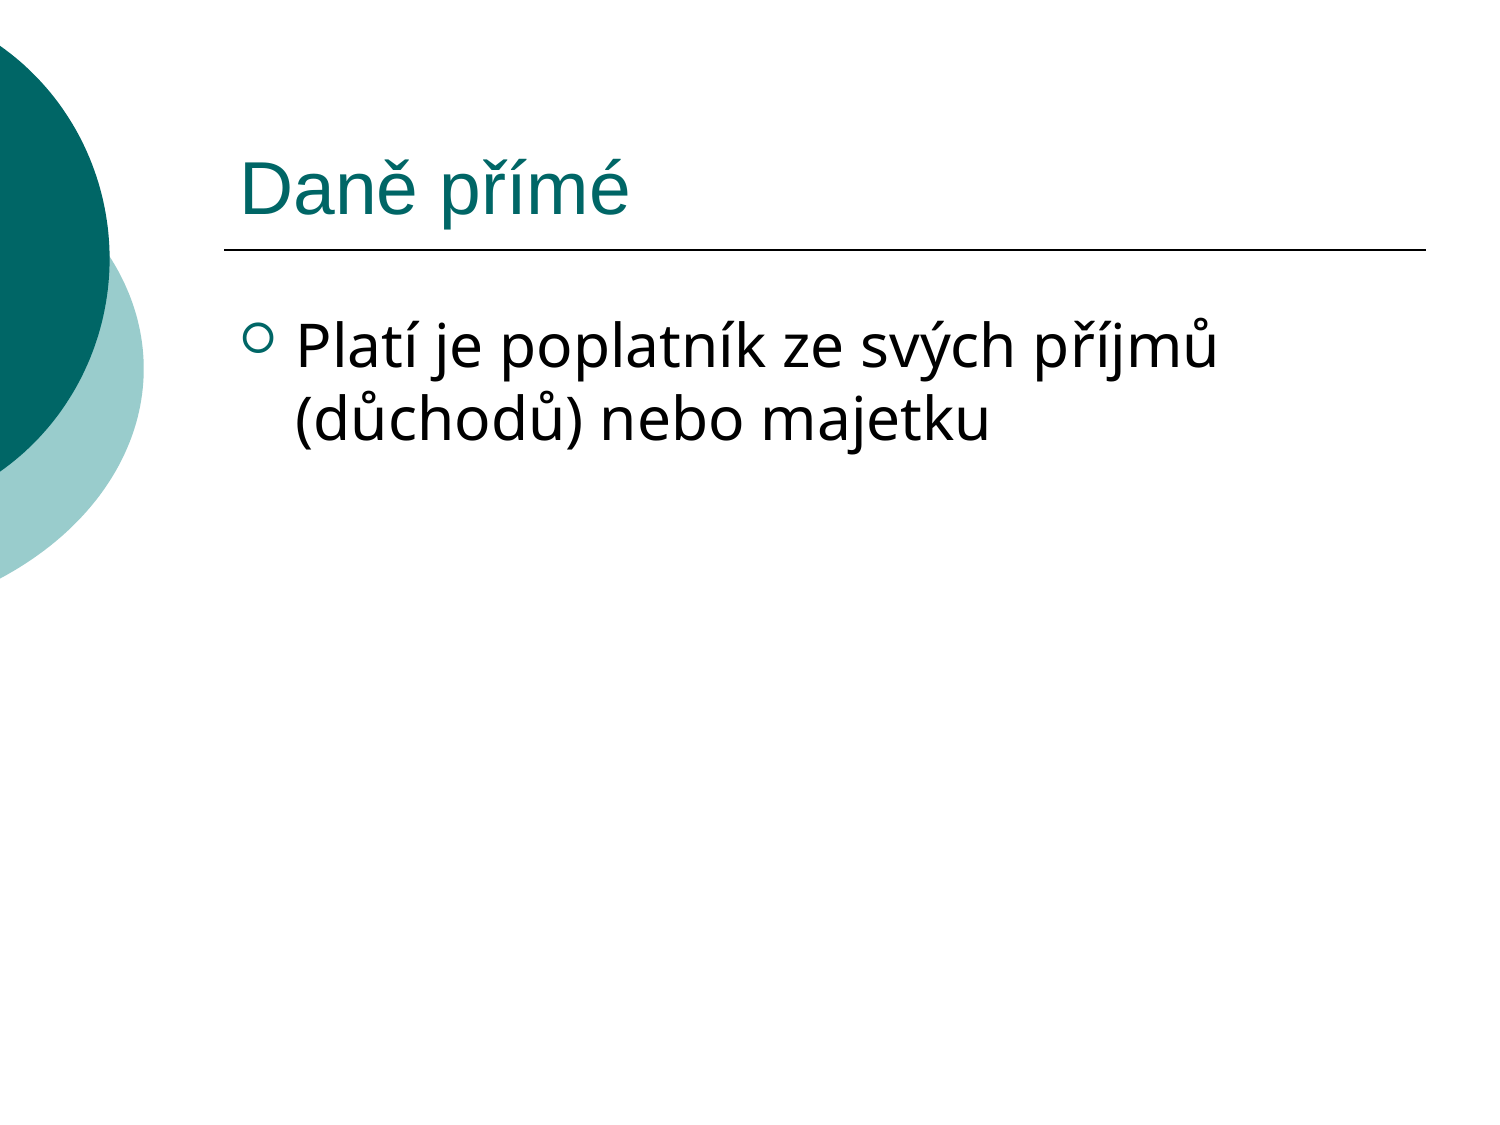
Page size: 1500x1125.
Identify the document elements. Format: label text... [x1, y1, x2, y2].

list Platí je poplatník ze svých příjmů (důchodů) nebo majetku [224, 299, 1425, 975]
title Daně přímé [224, 49, 1425, 237]
